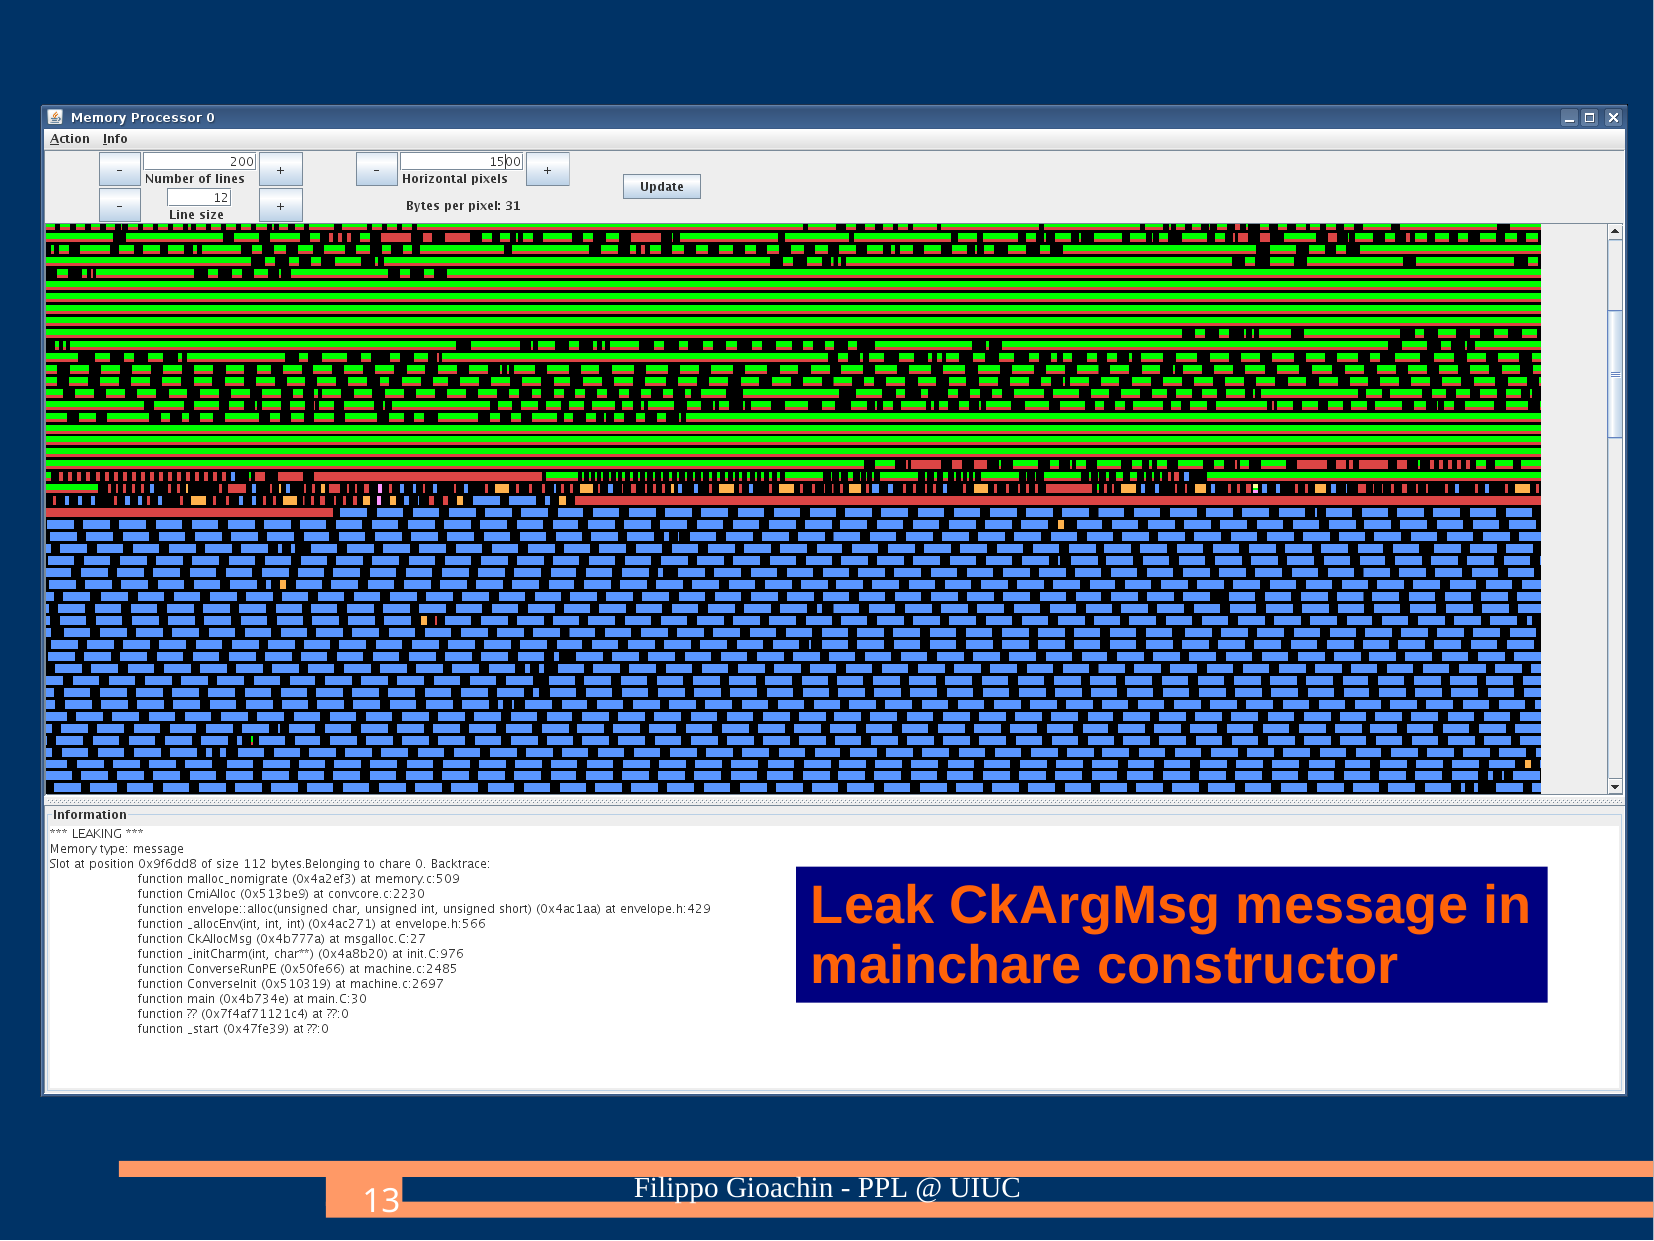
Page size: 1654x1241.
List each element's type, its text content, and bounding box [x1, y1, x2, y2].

text_box Leak CkArgMsg message in mainchare constructor [796, 866, 1548, 1003]
picture [40, 104, 1628, 1097]
